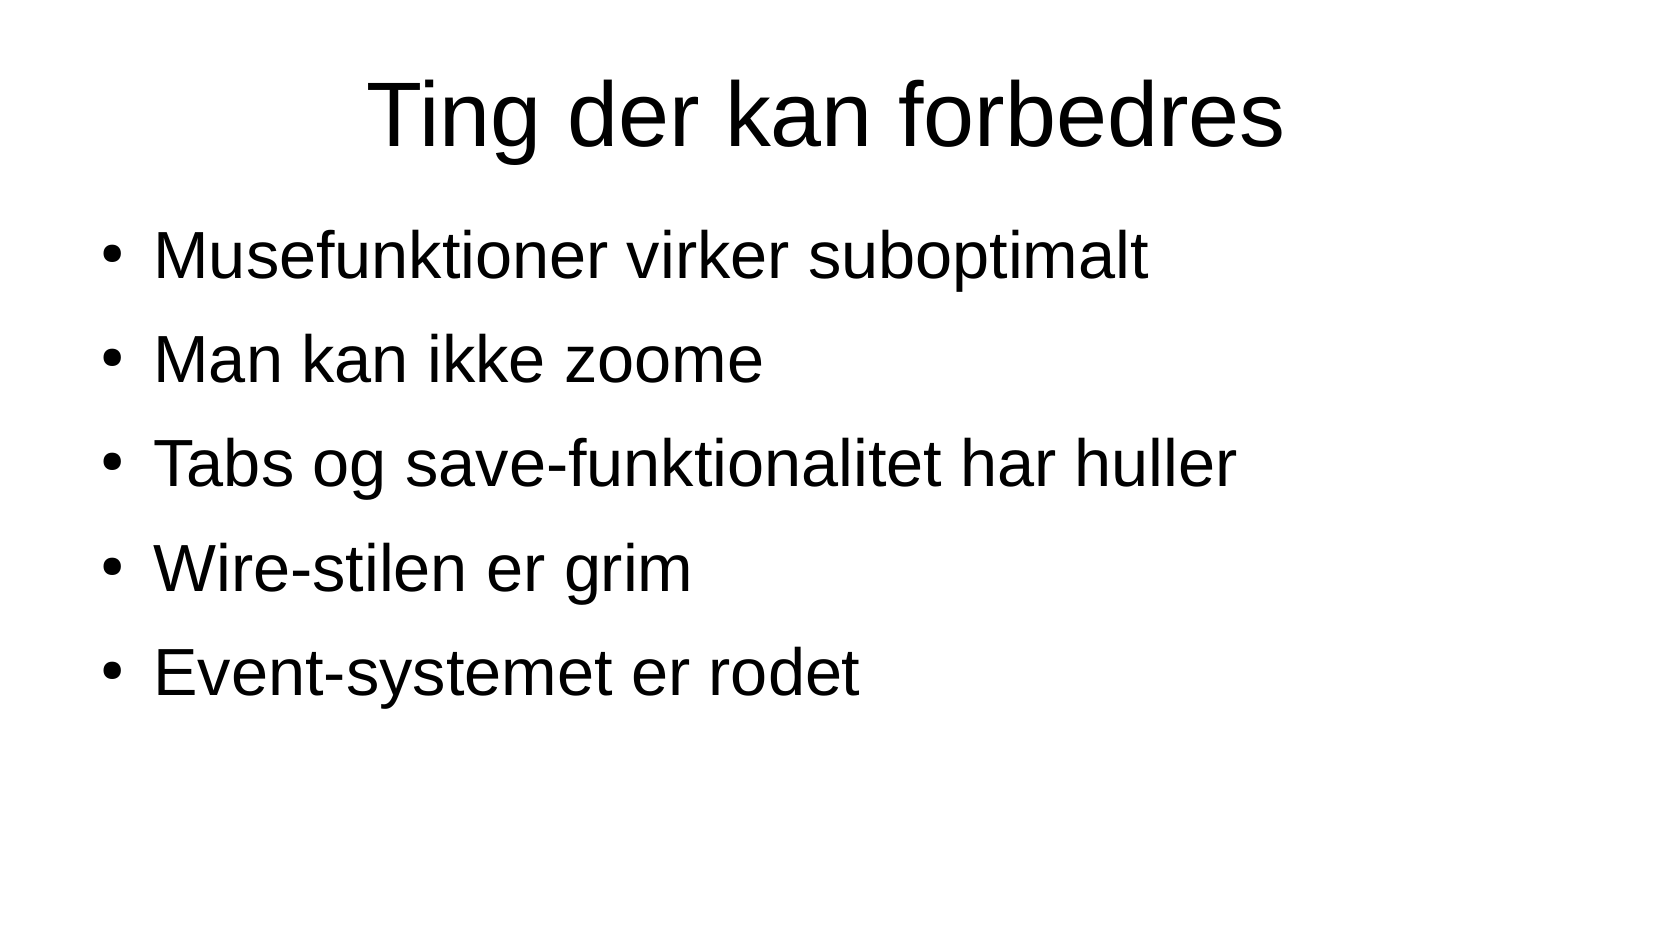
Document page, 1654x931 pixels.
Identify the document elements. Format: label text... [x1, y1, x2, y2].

title Ting der kan forbedres [82, 37, 1571, 193]
list Musefunktioner virker suboptimalt Man kan ikke zoome Tabs og save-funktionalitet har huller Wire-stilen er grim Event-systemet er rodet [82, 217, 1571, 758]
